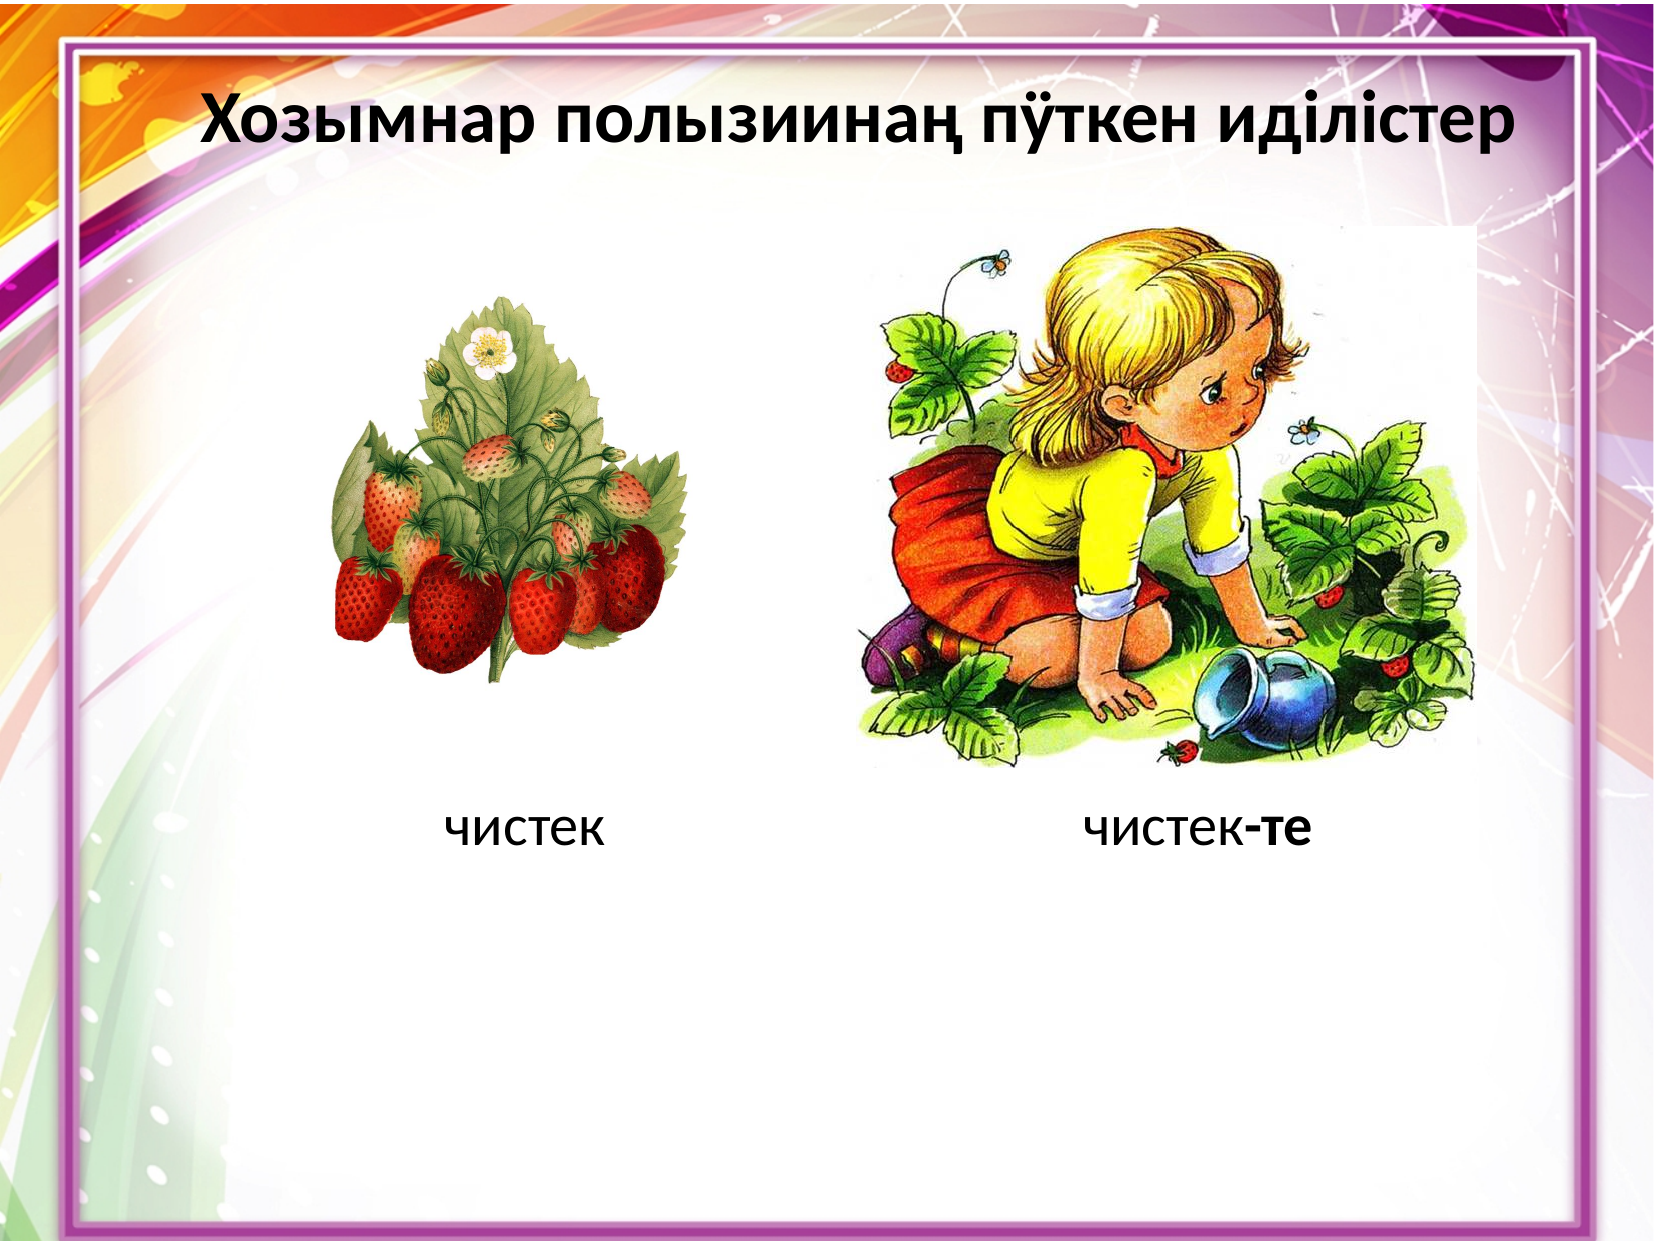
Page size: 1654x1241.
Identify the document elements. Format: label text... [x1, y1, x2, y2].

picture [0, 4, 1654, 1241]
text_box Хозымнар полызиинаң пӱткен идiлiстер чистек чистек-те [82, 60, 1571, 996]
